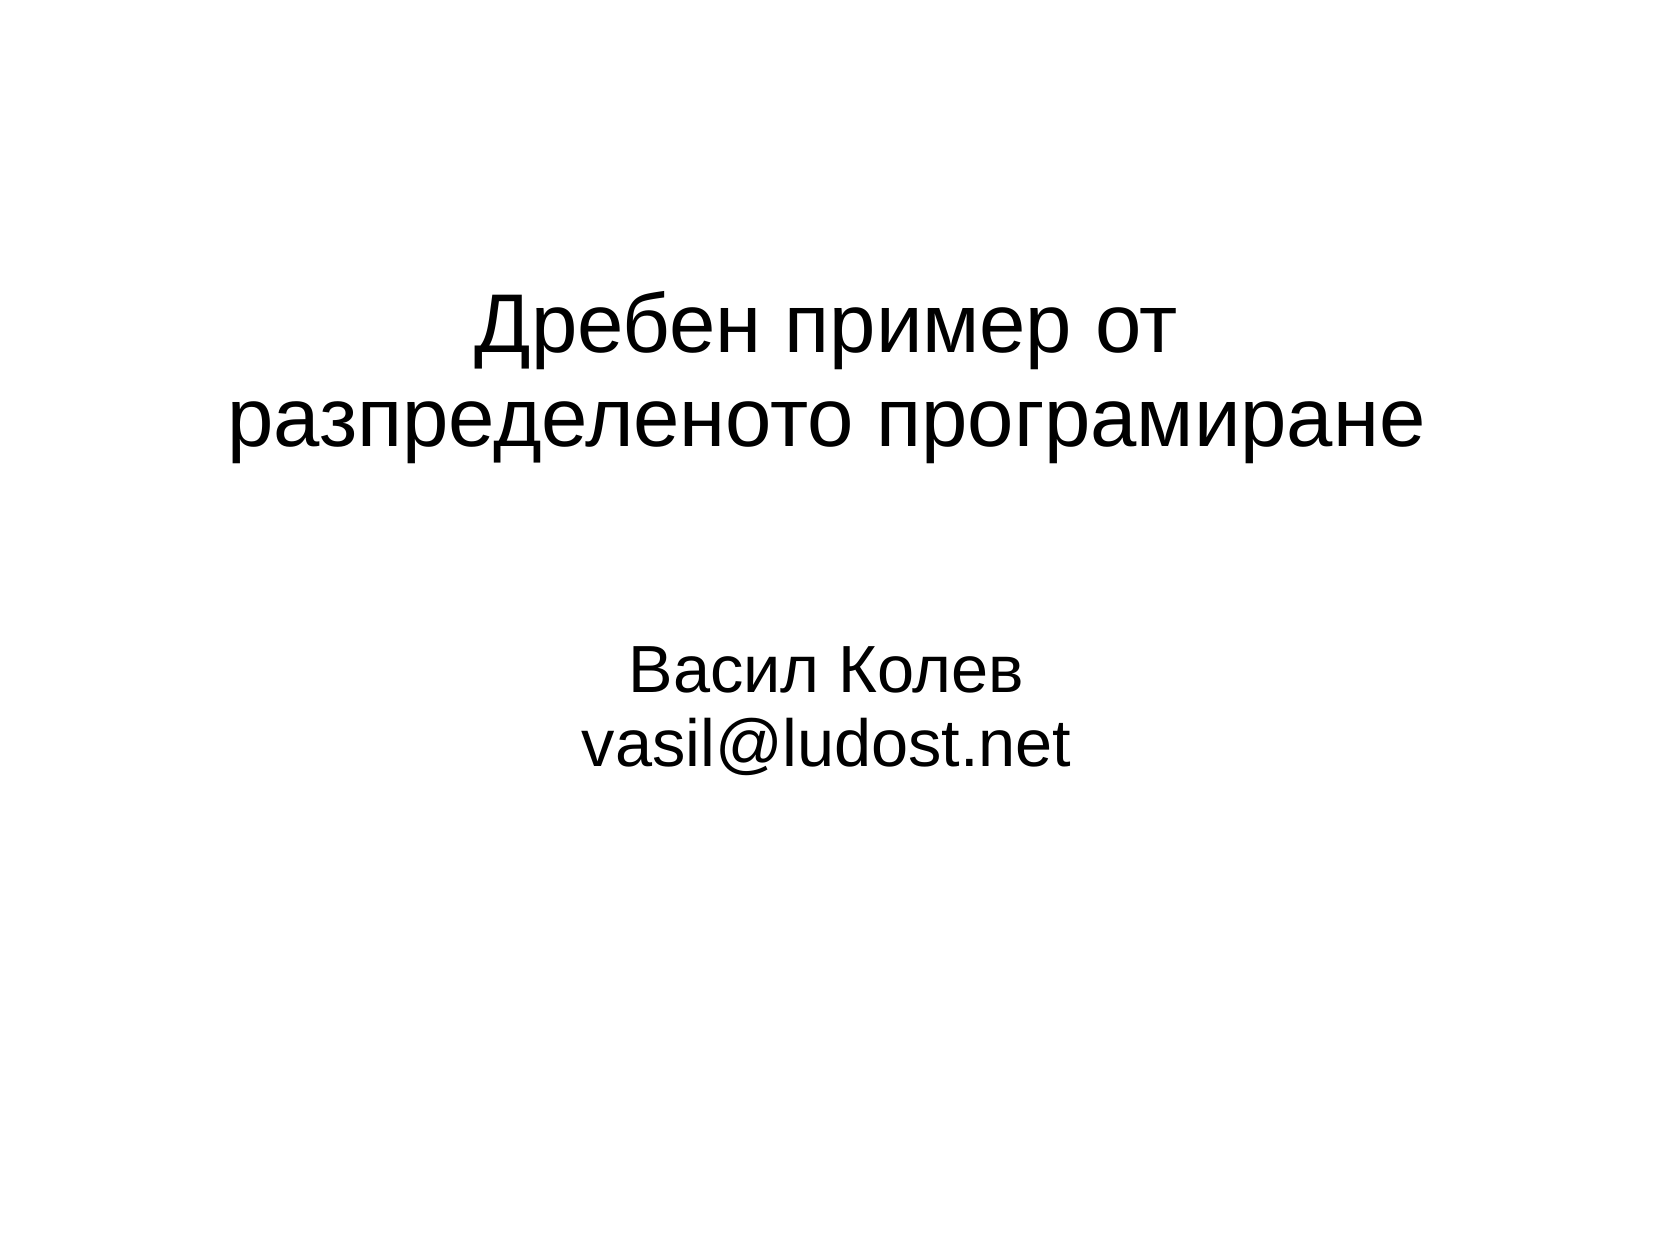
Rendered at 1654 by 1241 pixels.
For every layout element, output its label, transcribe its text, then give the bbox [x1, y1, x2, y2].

subtitle Дребен пример от разпределеното програмиране Васил Колев vasil@ludost.net [82, 49, 1571, 1010]
